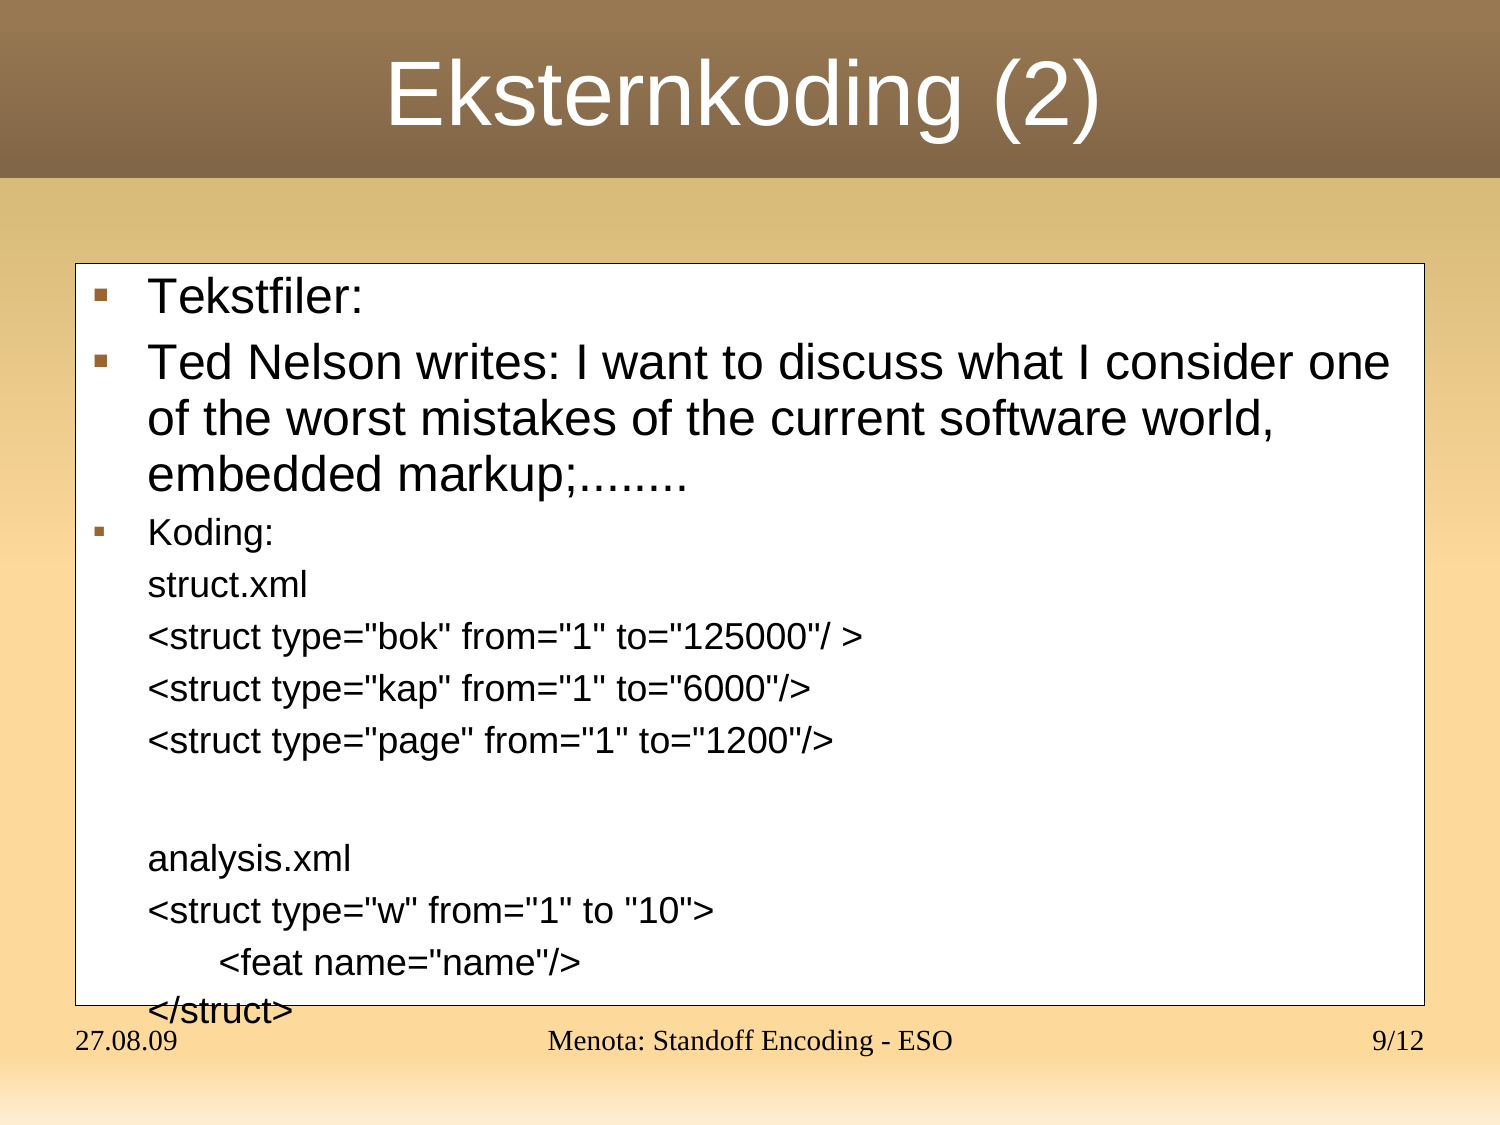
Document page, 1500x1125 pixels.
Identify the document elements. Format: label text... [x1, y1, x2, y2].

picture [0, 0, 1500, 1125]
list Tekstfiler: Ted Nelson writes: I want to discuss what I consider one of the worst mistakes of the current software world, embedded markup;........ Koding: struct.xml <struct type="bok" from="1" to="125000"/ > <struct type="kap" from="1" to="6000"/> <struct type="page" from="1" to="1200"/> analysis.xml <struct type="w" from="1" to "10"> <feat name="name"/> </struct> [76, 268, 1418, 1032]
title Eksternkoding (2) [69, 0, 1420, 188]
